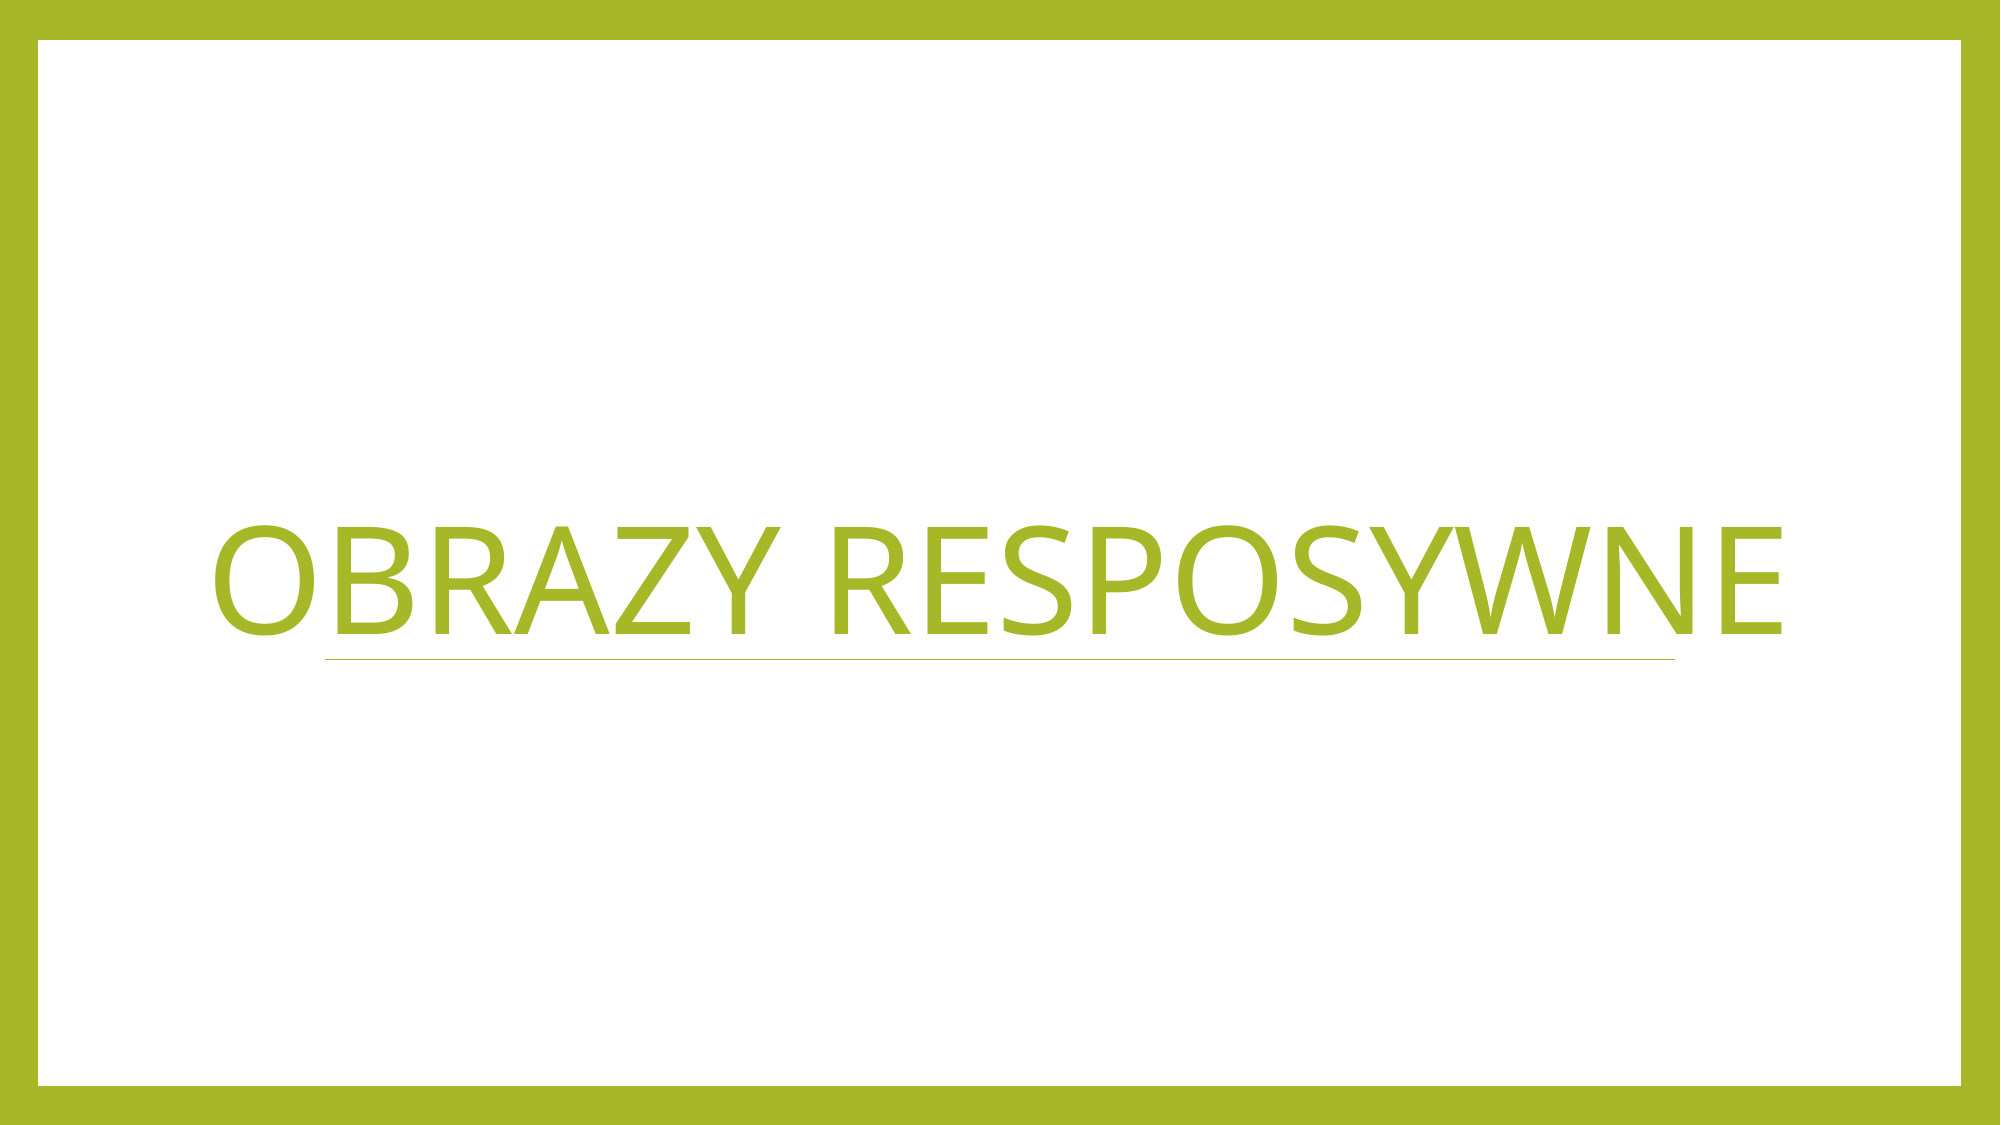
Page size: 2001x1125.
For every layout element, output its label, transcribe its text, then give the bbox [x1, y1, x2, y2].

title Obrazy Resposywne [181, 192, 1817, 673]
